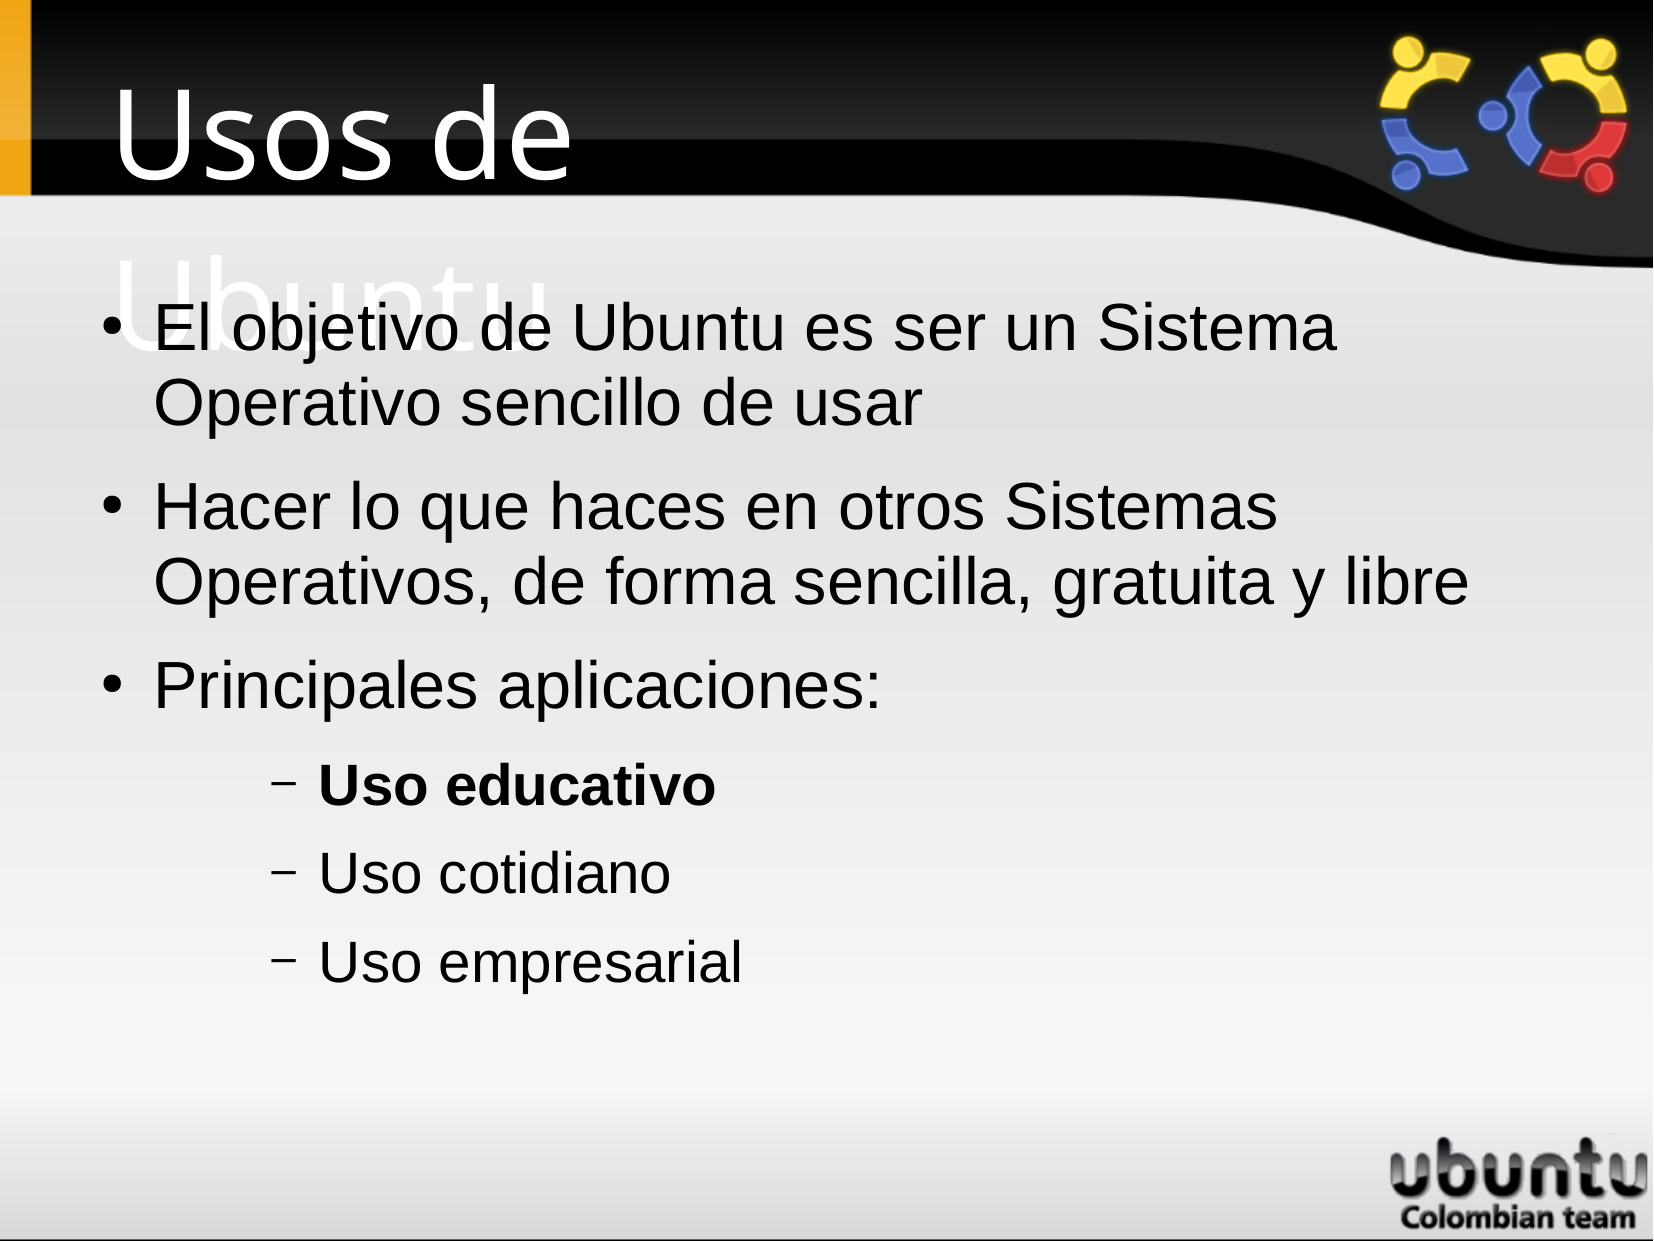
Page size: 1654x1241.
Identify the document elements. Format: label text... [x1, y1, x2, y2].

list El objetivo de Ubuntu es ser un Sistema Operativo sencillo de usar Hacer lo que haces en otros Sistemas Operativos, de forma sencilla, gratuita y libre Principales aplicaciones: Uso educativo Uso cotidiano Uso empresarial [82, 290, 1571, 1109]
text_box Usos de Ubuntu [94, 38, 1040, 178]
picture [0, 0, 1653, 1241]
